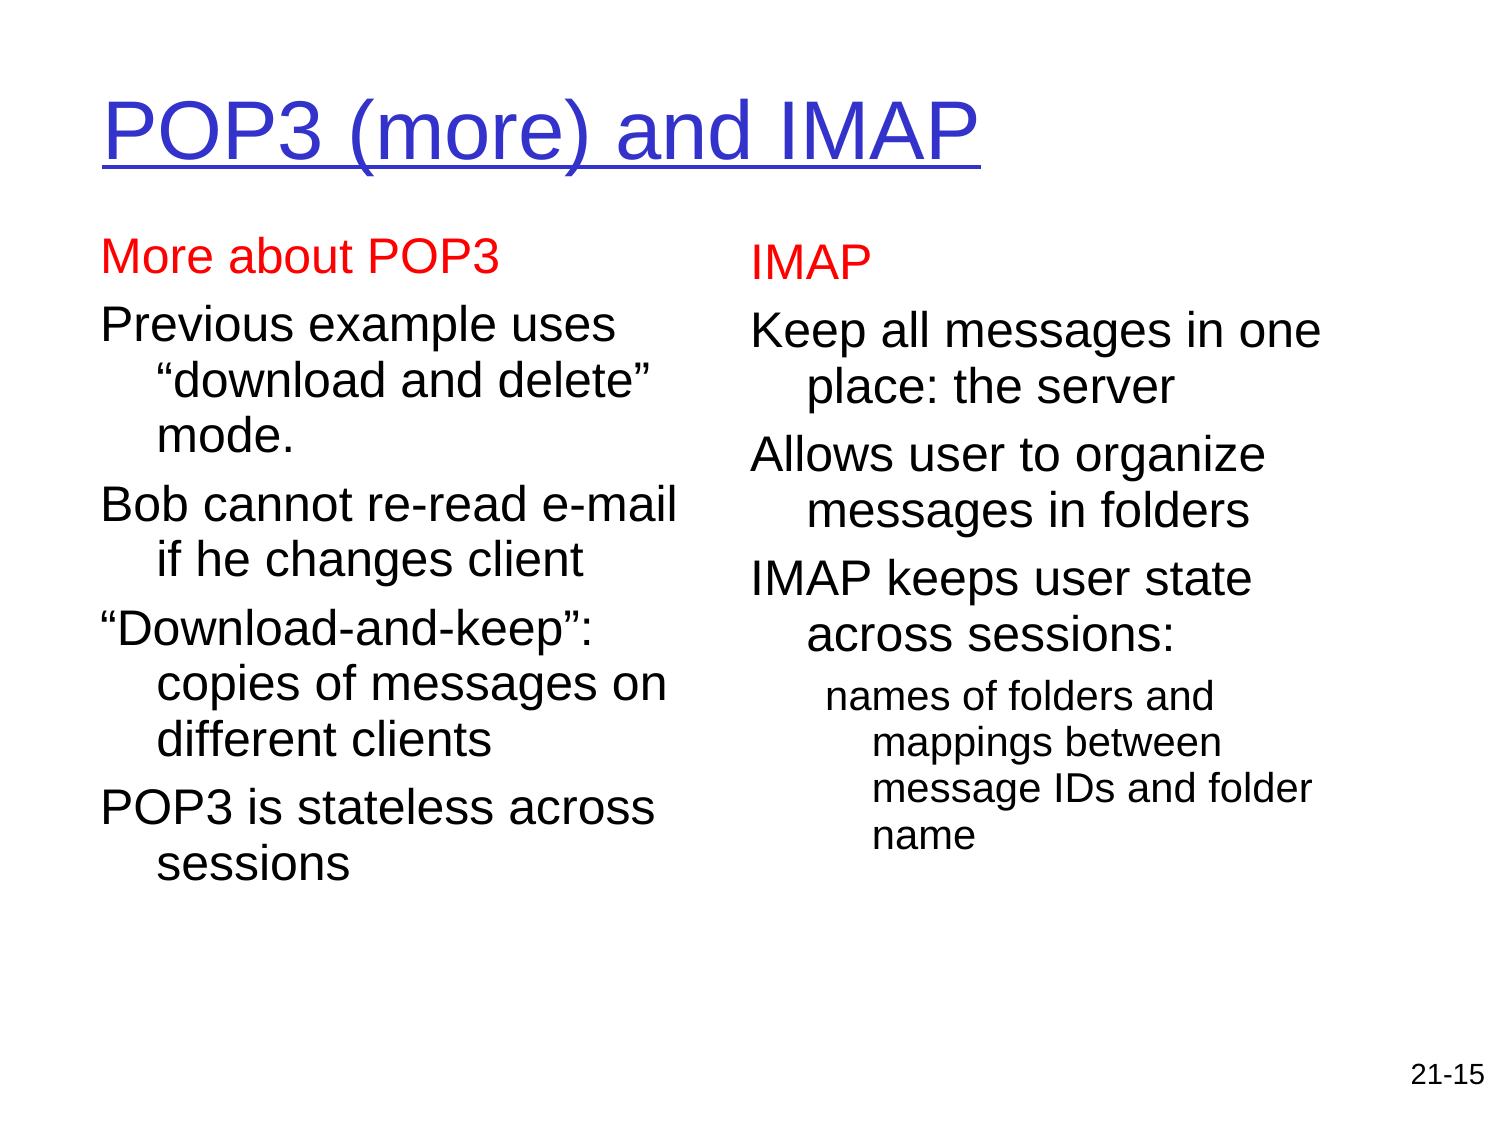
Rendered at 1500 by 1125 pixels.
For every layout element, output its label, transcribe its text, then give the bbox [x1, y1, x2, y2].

list IMAP Keep all messages in one place: the server Allows user to organize messages in folders IMAP keeps user state across sessions: names of folders and mappings between message IDs and folder name [735, 226, 1361, 990]
title POP3 (more) and IMAP [87, 37, 1363, 225]
list More about POP3 Previous example uses “download and delete” mode. Bob cannot re-read e-mail if he changes client “Download-and-keep”: copies of messages on different clients POP3 is stateless across sessions [85, 220, 711, 983]
